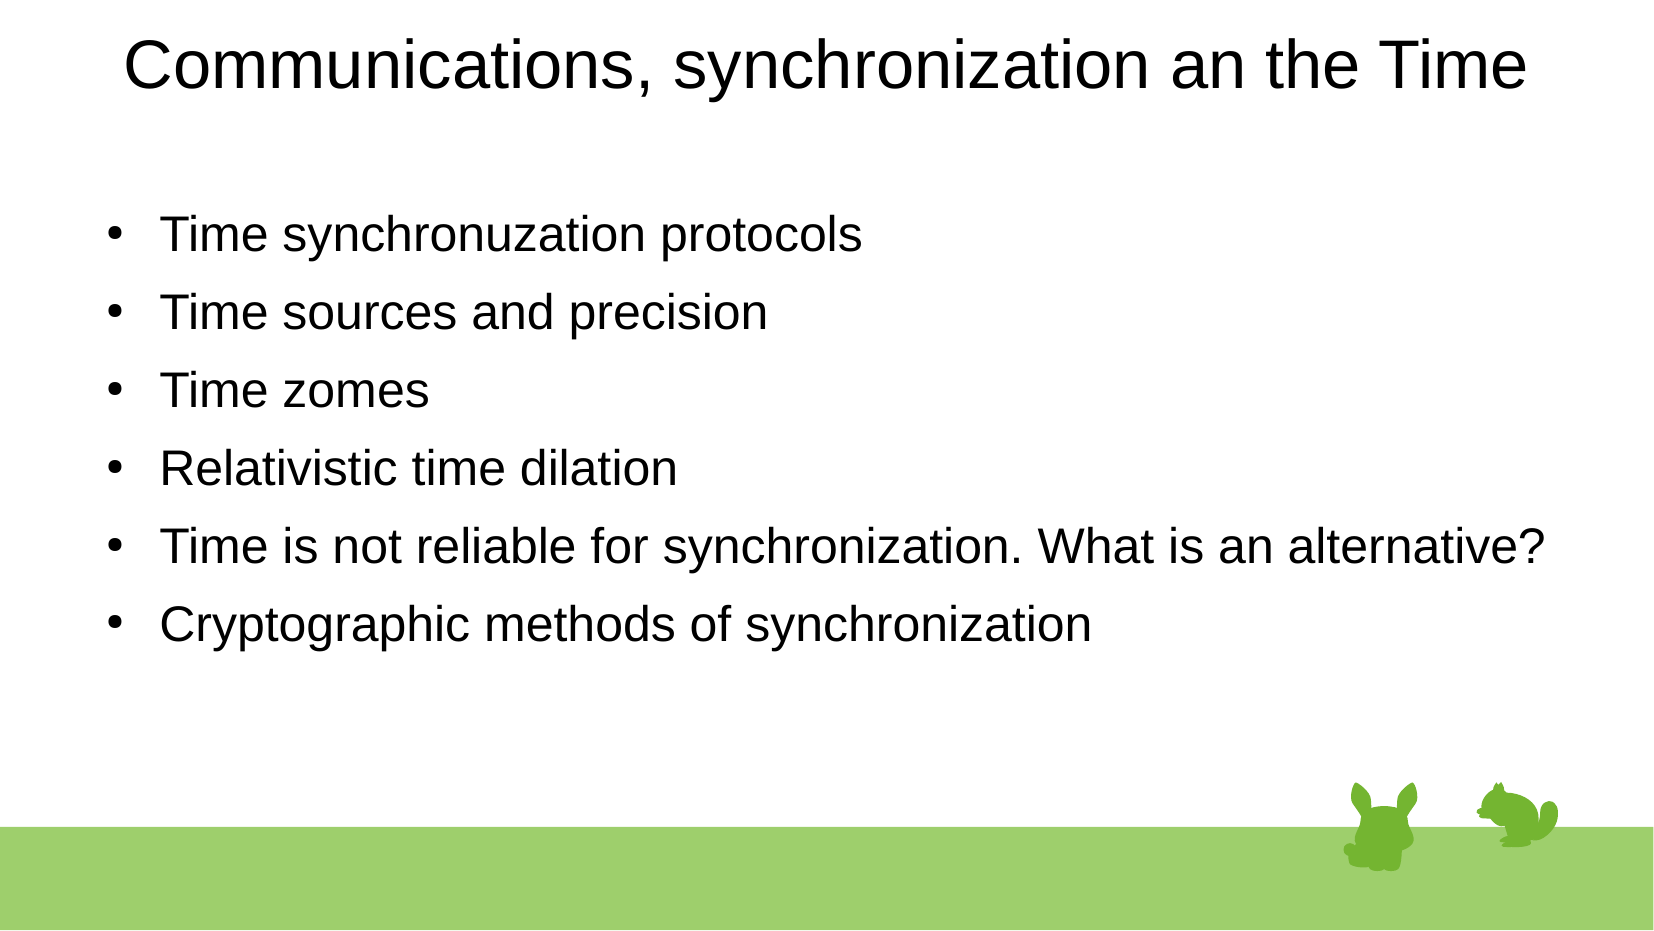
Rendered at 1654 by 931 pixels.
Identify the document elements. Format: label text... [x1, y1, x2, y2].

list Time synchronuzation protocols Time sources and precision Time zomes Relativistic time dilation Time is not reliable for synchronization. What is an alternative? Cryptographic methods of synchronization [88, 206, 1565, 739]
title Communications, synchronization an the Time [88, 26, 1565, 181]
